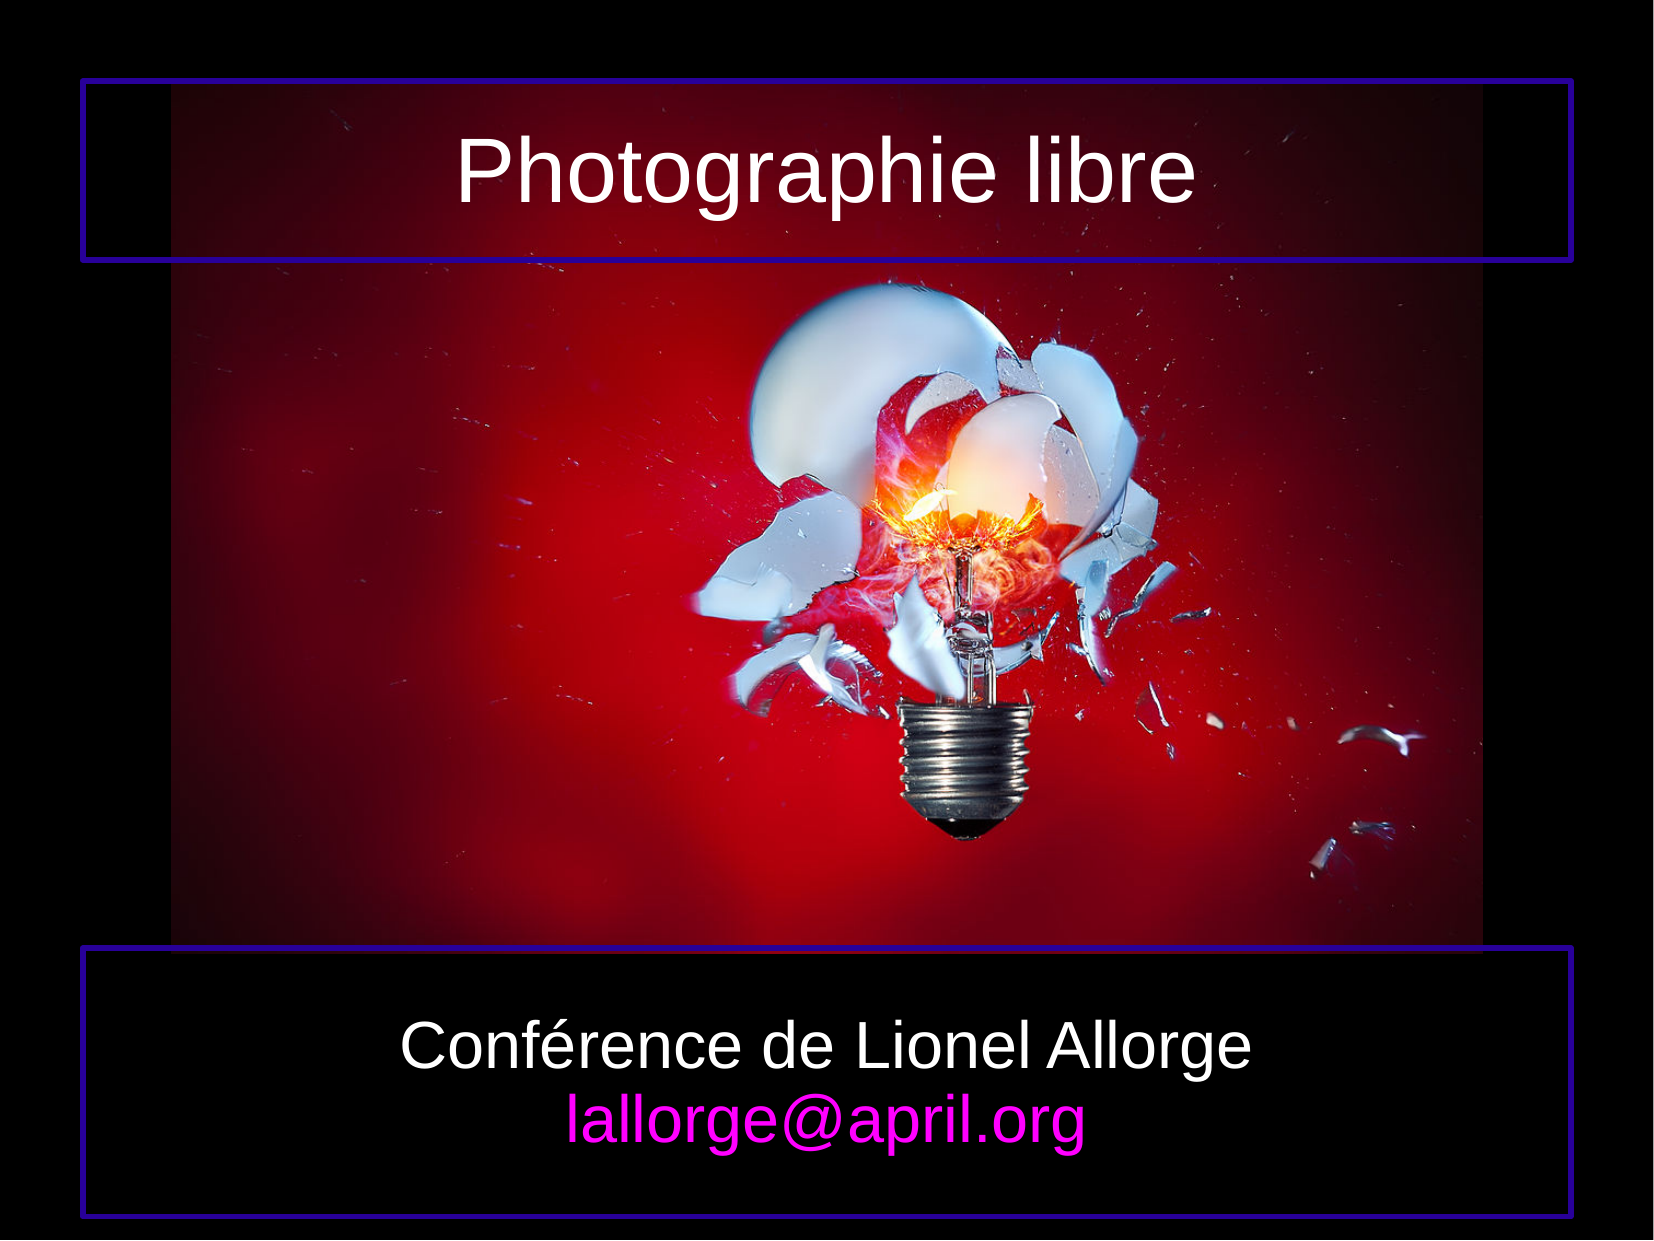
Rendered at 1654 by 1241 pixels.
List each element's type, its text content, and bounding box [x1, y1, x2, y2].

text_box Conférence de Lionel Allorge lallorge@april.org [82, 948, 1571, 1217]
picture [171, 263, 1483, 945]
subtitle Photographie libre [82, 81, 1571, 260]
